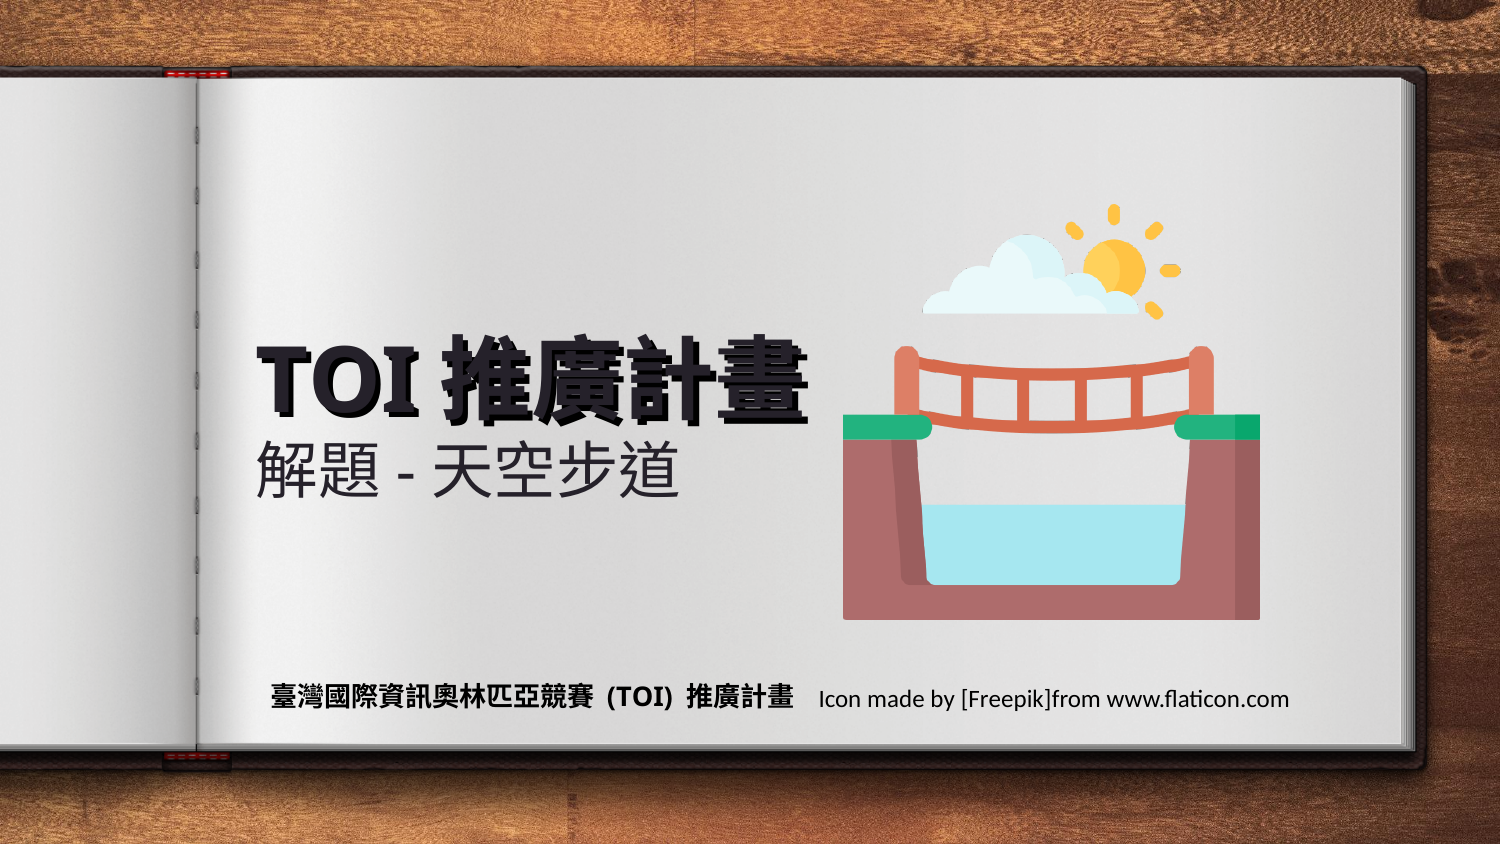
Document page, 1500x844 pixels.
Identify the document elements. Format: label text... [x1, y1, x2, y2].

title TOI推廣計畫 解題-天空步道 [240, 262, 843, 565]
picture [843, 204, 1260, 620]
text_box Icon made by [Freepik]from www.flaticon.com [804, 675, 1385, 720]
